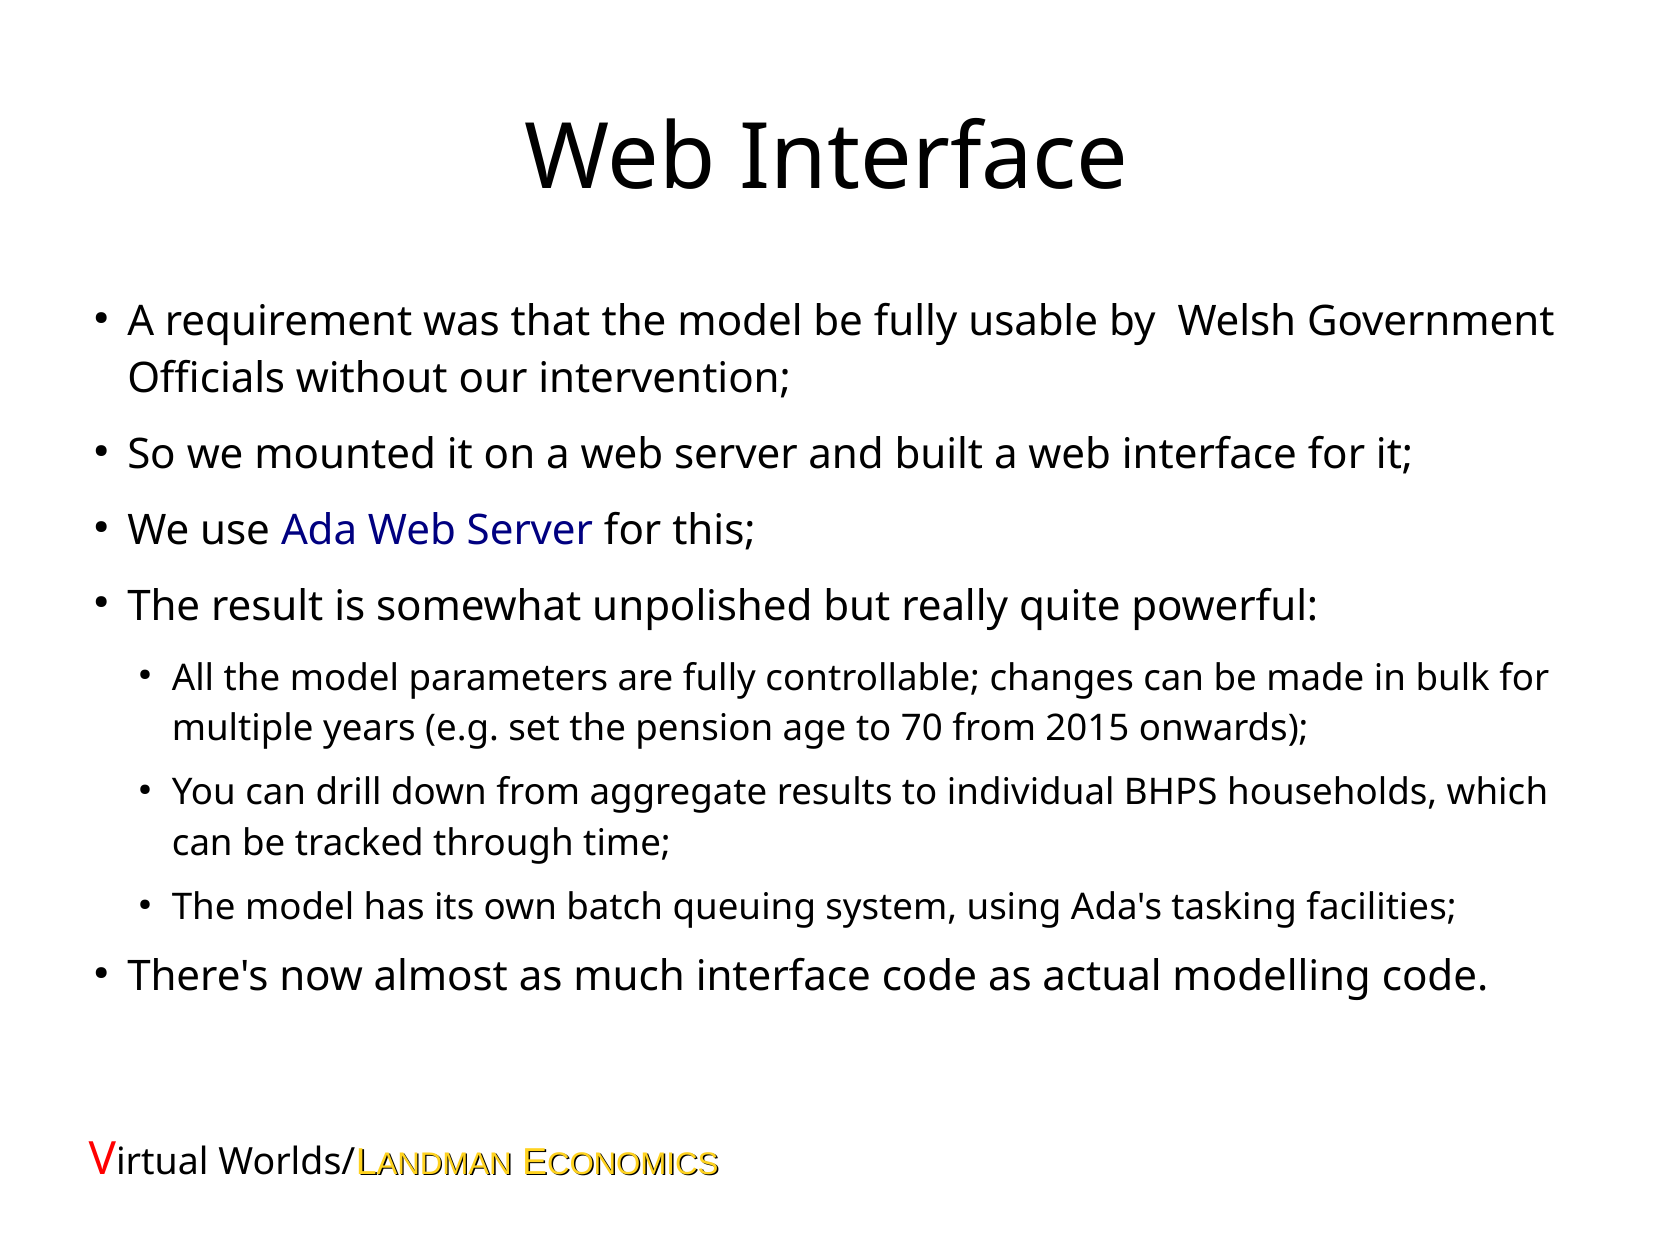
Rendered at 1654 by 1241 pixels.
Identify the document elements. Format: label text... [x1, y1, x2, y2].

list A requirement was that the model be fully usable by Welsh Government Officials without our intervention; So we mounted it on a web server and built a web interface for it; We use Ada Web Server for this; The result is somewhat unpolished but really quite powerful: All the model parameters are fully controllable; changes can be made in bulk for multiple years (e.g. set the pension age to 70 from 2015 onwards); You can drill down from aggregate results to individual BHPS households, which can be tracked through time; The model has its own batch queuing system, using Ada's tasking facilities; There's now almost as much interface code as actual modelling code. [82, 290, 1571, 1010]
title Web Interface [82, 49, 1571, 257]
